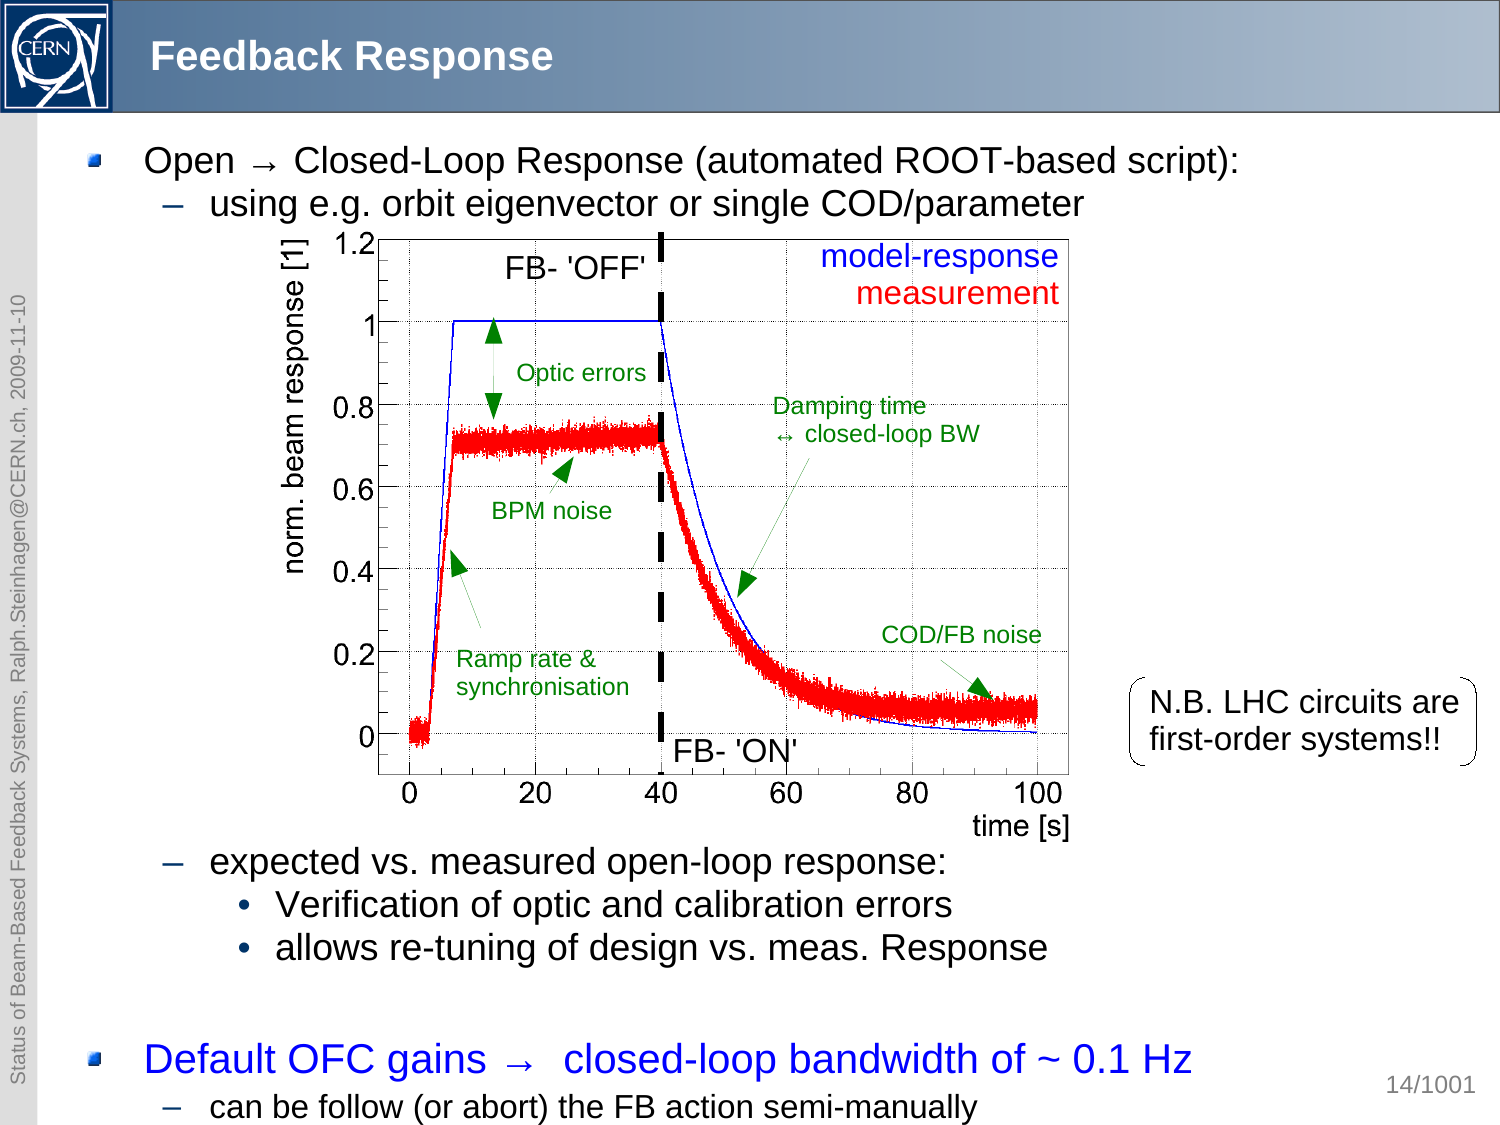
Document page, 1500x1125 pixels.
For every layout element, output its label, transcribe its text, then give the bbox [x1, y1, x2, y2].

picture [0, 0, 113, 113]
text_box model-response measurement [805, 230, 1075, 319]
text_box Damping time ↔ closed-loop BW [757, 384, 1057, 456]
text_box COD/FB noise [866, 613, 1073, 657]
text_box BPM noise [476, 489, 683, 533]
text_box FB- 'OFF' [489, 241, 661, 294]
text_box N.B. LHC circuits are first-order systems!! [1134, 676, 1476, 766]
text_box Ramp rate & synchronisation [441, 637, 648, 708]
list Open → Closed-Loop Response (automated ROOT-based script): using e.g. orbit eigenvector or single COD/parameter expected vs. measured open-loop response: Verification of optic and calibration errors allows re-tuning of design vs. meas. Response Default OFC gains → closed-loop bandwidth of ~ 0.1 Hz can be follow (or abort) the FB action semi-manually [87, 137, 1438, 1125]
text_box FB- 'ON' [657, 725, 813, 777]
title Feedback Response [150, 0, 1201, 113]
text_box Optic errors [501, 351, 800, 394]
